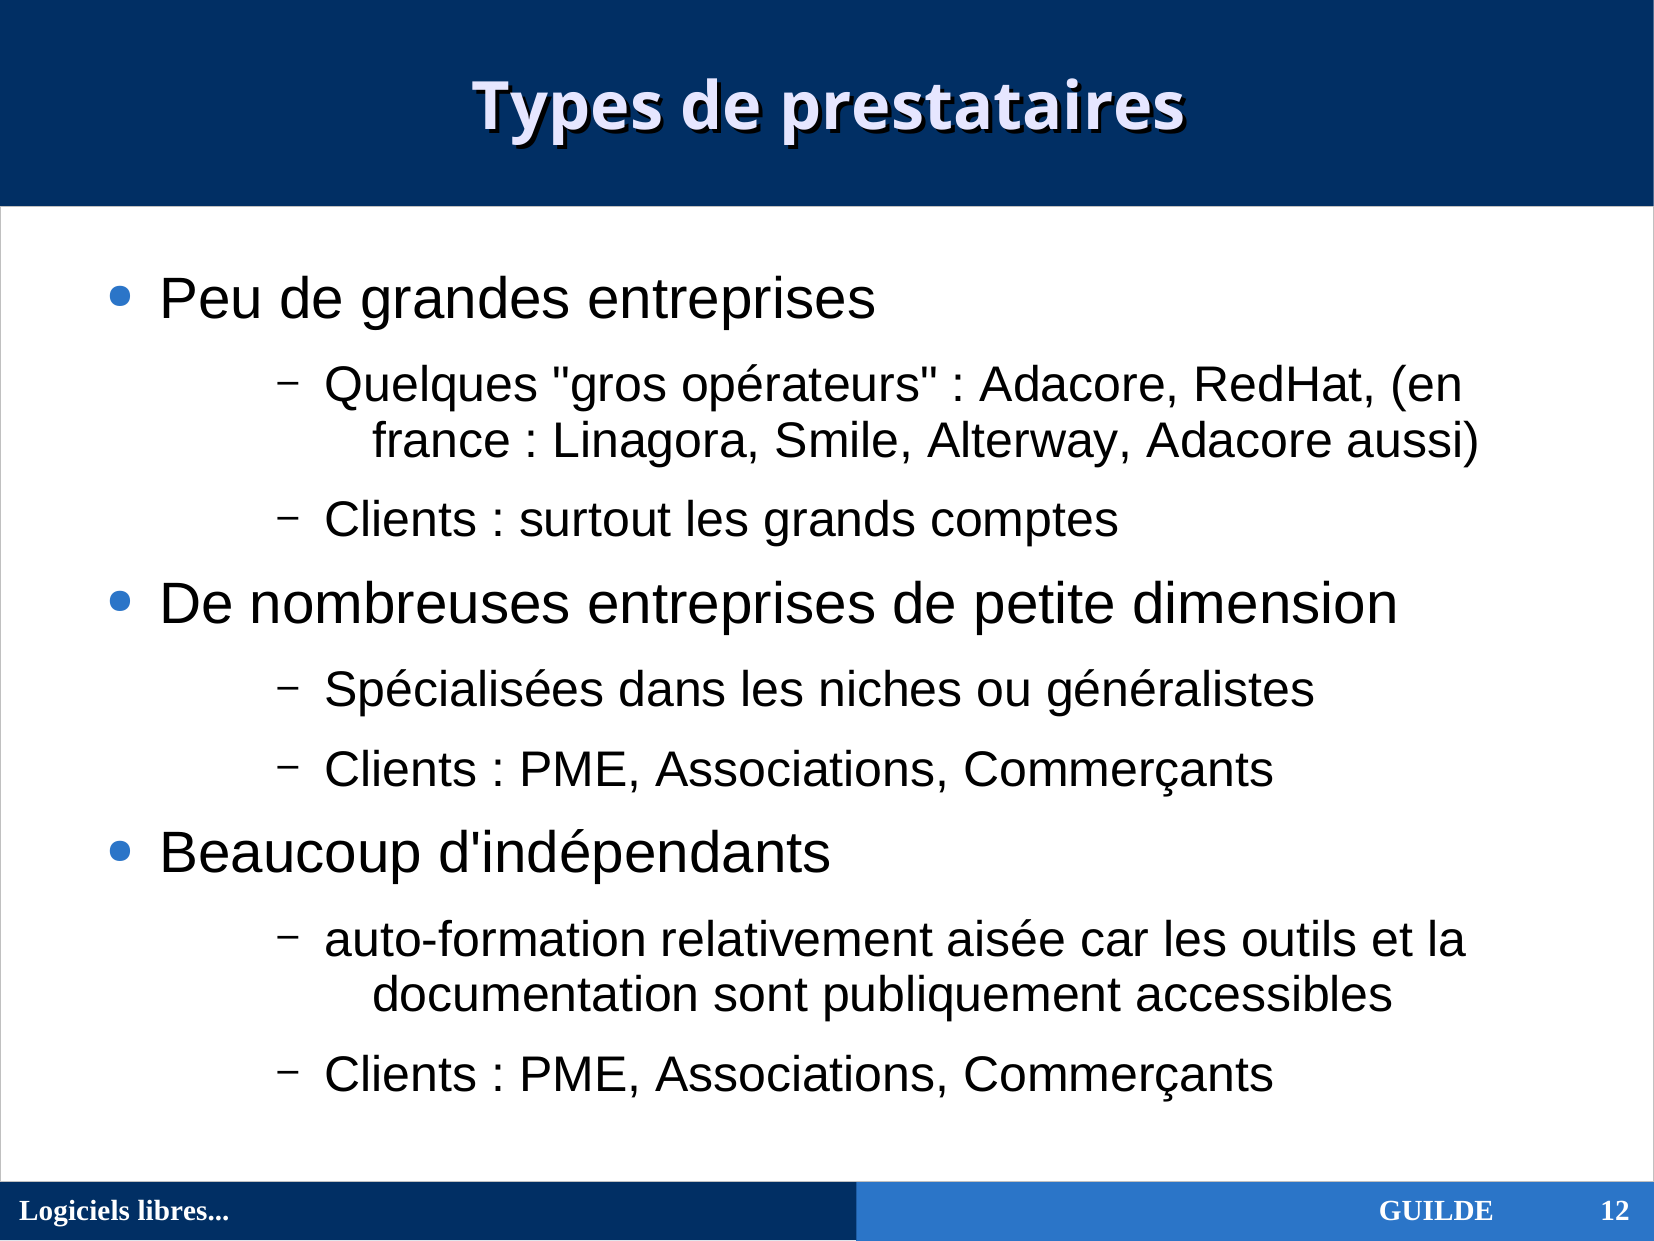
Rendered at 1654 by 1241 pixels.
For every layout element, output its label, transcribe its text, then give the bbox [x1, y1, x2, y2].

list Peu de grandes entreprises Quelques "gros opérateurs" : Adacore, RedHat, (en france : Linagora, Smile, Alterway, Adacore aussi) Clients : surtout les grands comptes De nombreuses entreprises de petite dimension Spécialisées dans les niches ou généralistes Clients : PME, Associations, Commerçants Beaucoup d'indépendants auto-formation relativement aisée car les outils et la documentation sont publiquement accessibles Clients : PME, Associations, Commerçants [88, 265, 1595, 1152]
title Types de prestataires [123, 0, 1536, 208]
